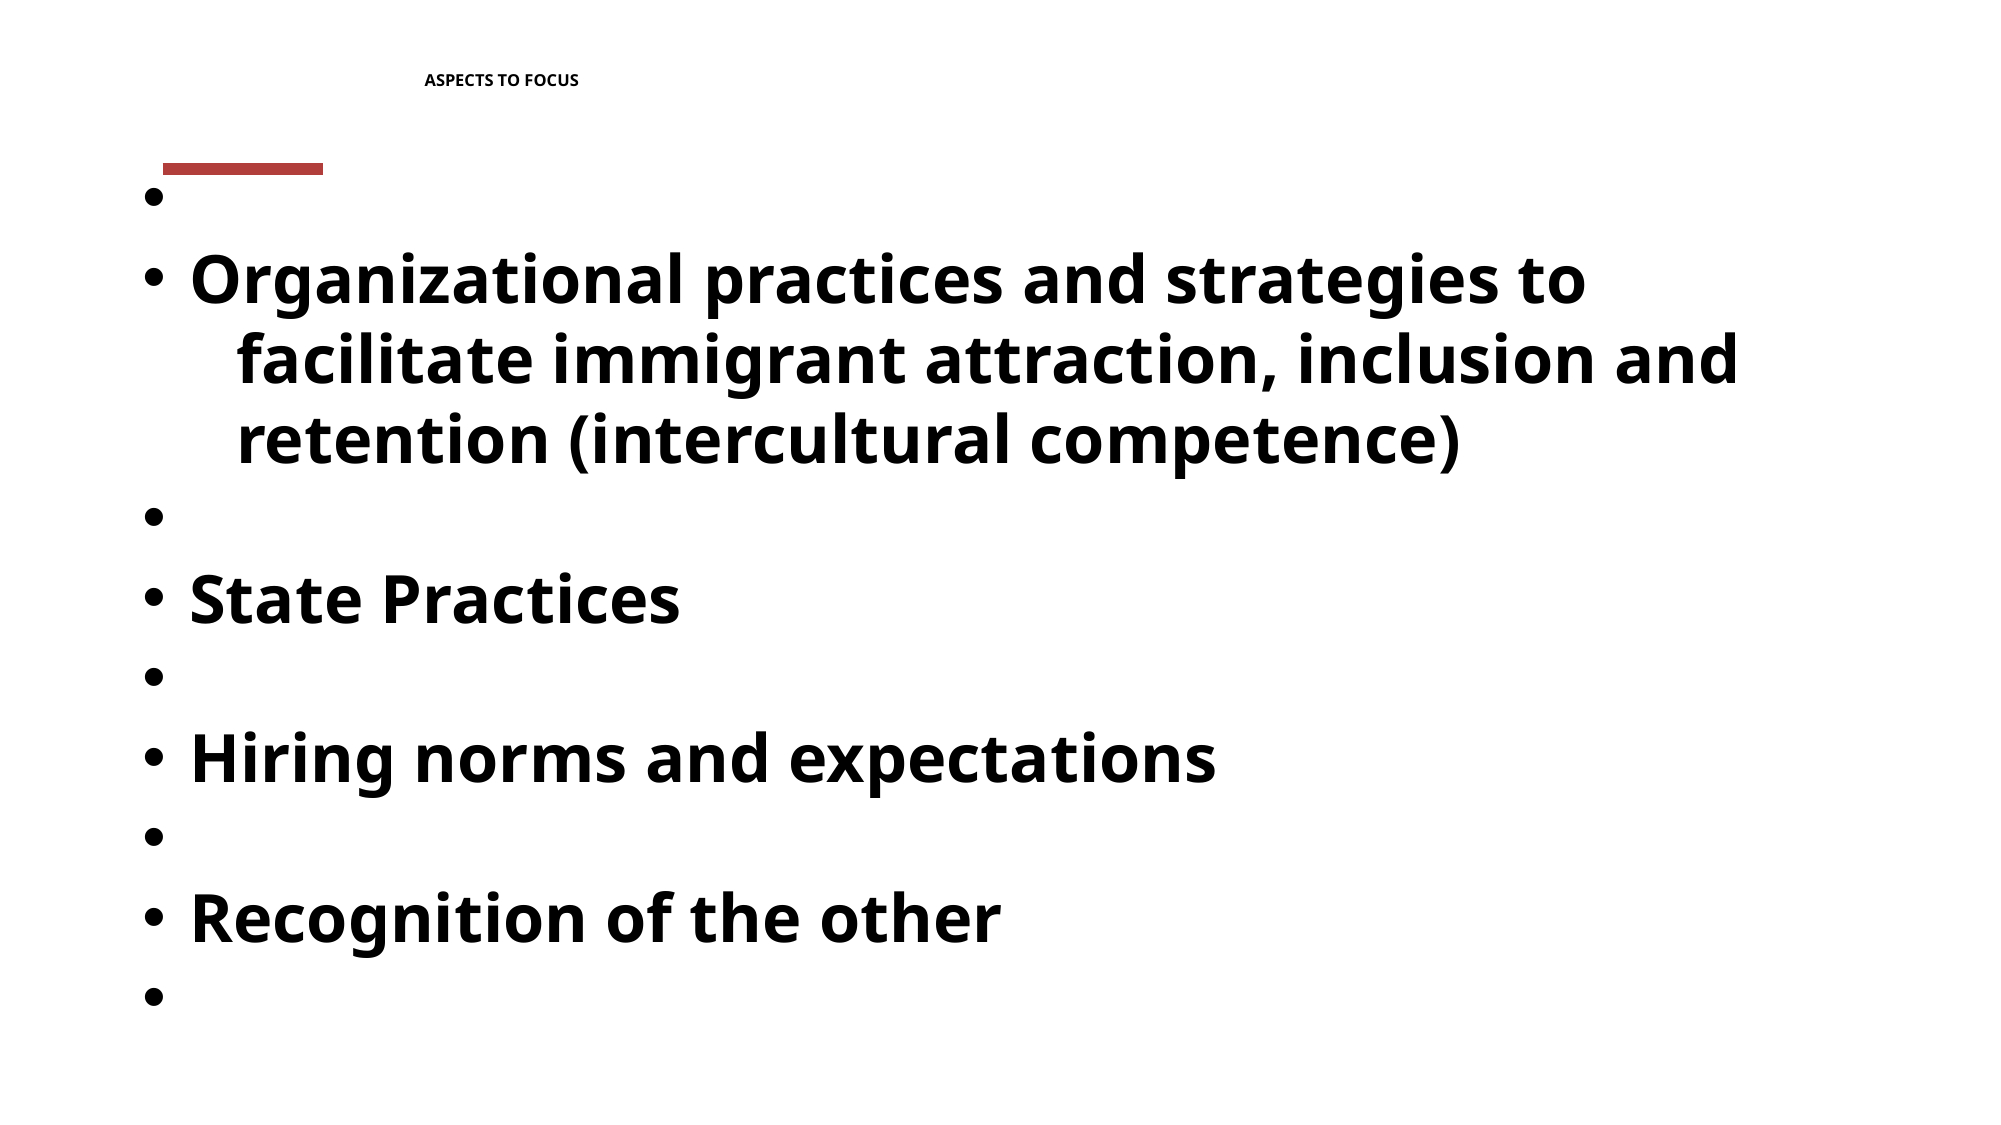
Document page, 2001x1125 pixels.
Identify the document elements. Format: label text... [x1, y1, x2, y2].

title ASPECTS TO FOCUS [137, 62, 871, 98]
text_box Organizational practices and strategies to facilitate immigrant attraction, inclusion and retention (intercultural competence) State Practices Hiring norms and expectations Recognition of the other [127, 149, 1873, 1099]
